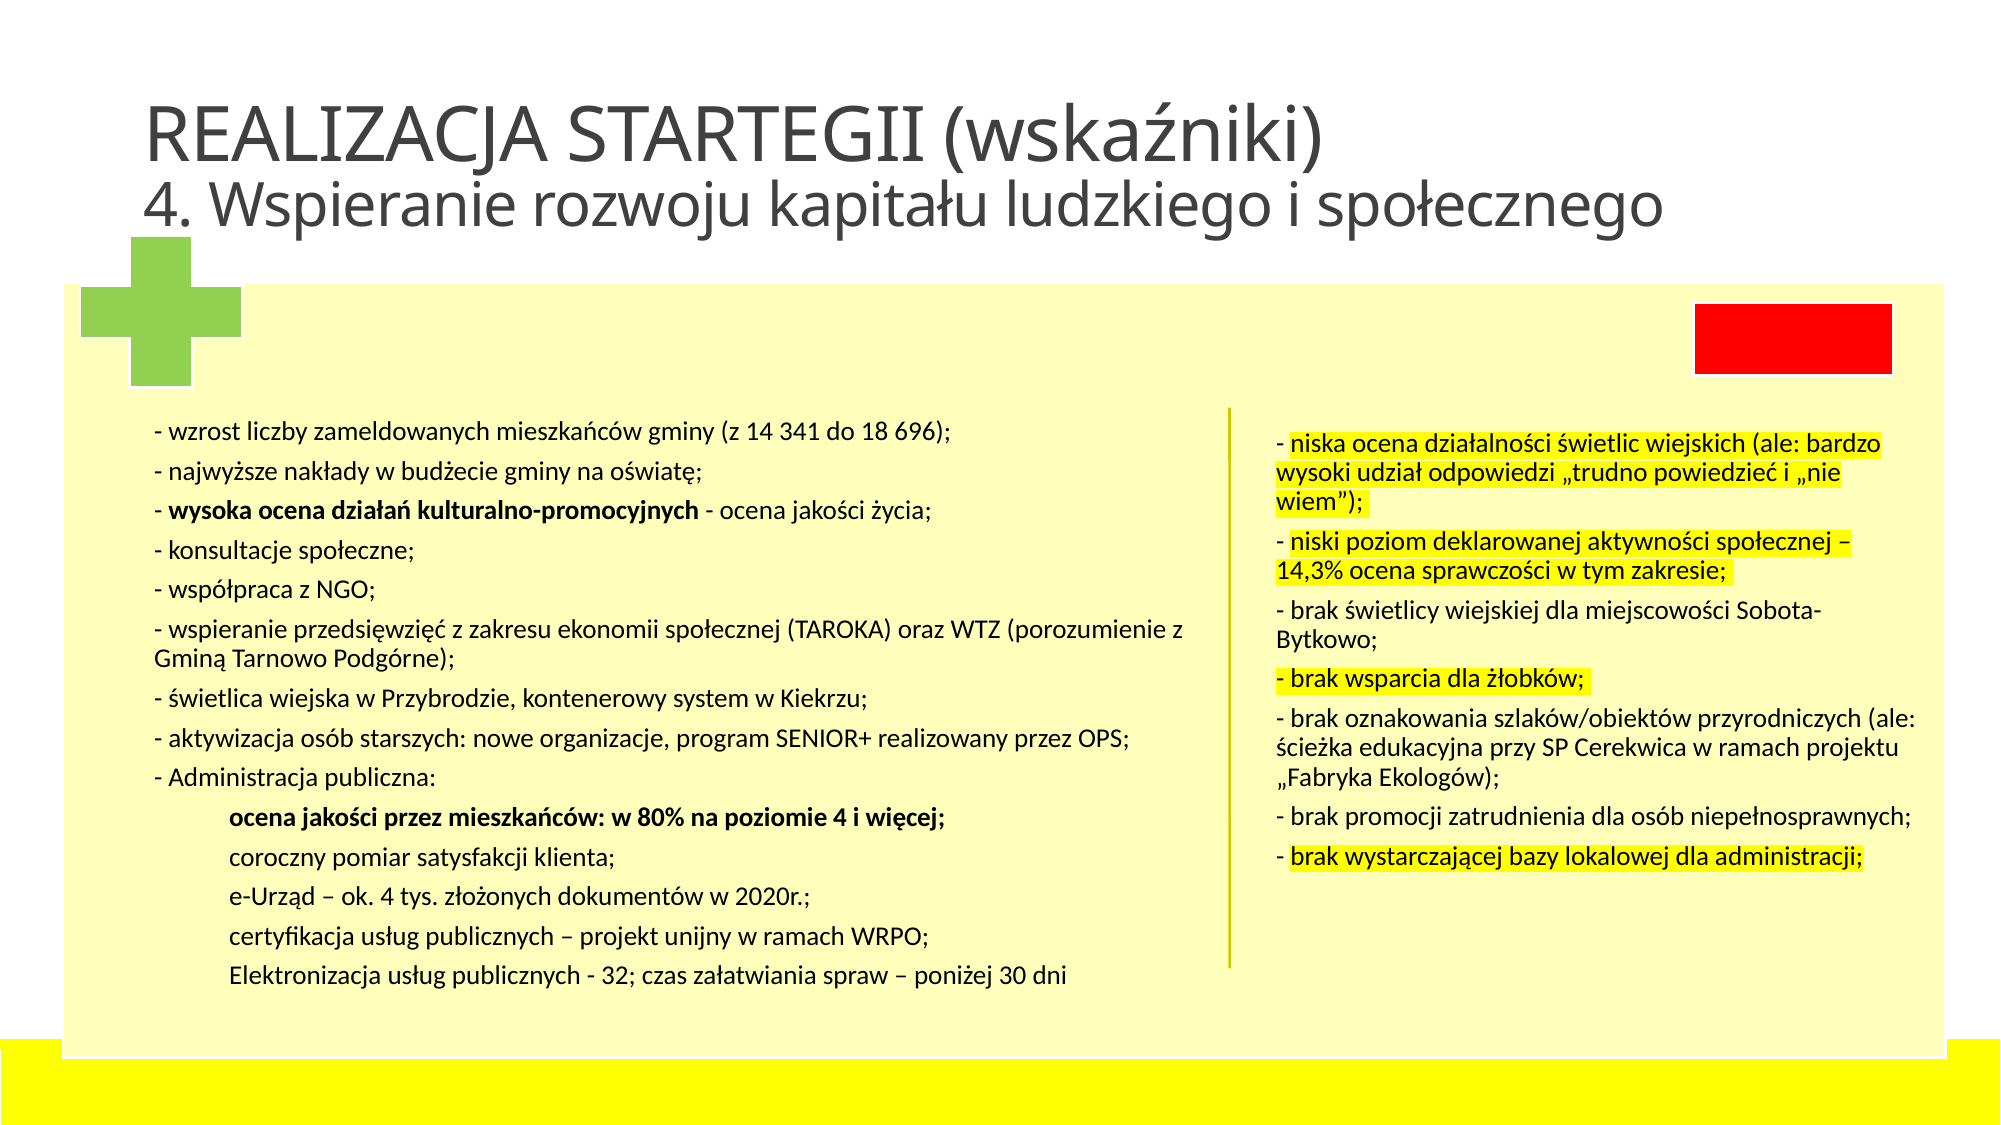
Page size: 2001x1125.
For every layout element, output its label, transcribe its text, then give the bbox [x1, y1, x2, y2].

text_box - wzrost liczby zameldowanych mieszkańców gminy (z 14 341 do 18 696); - najwyższe nakłady w budżecie gminy na oświatę; - wysoka ocena działań kulturalno-promocyjnych - ocena jakości życia; - konsultacje społeczne; - współpraca z NGO; - wspieranie przedsięwzięć z zakresu ekonomii społecznej (TAROKA) oraz WTZ (porozumienie z Gminą Tarnowo Podgórne); - świetlica wiejska w Przybrodzie, kontenerowy system w Kiekrzu; - aktywizacja osób starszych: nowe organizacje, program SENIOR+ realizowany przez OPS; - Administracja publiczna: ocena jakości przez mieszkańców: w 80% na poziomie 4 i więcej; coroczny pomiar satysfakcji klienta; e-Urząd – ok. 4 tys. złożonych dokumentów w 2020r.; certyfikacja usług publicznych – projekt unijny w ramach WRPO; Elektronizacja usług publicznych - 32; czas załatwiania spraw – poniżej 30 dni [150, 413, 1196, 1016]
text_box [63, 235, 1945, 1057]
text_box - niska ocena działalności świetlic wiejskich (ale: bardzo wysoki udział odpowiedzi „trudno powiedzieć i „nie wiem”); - niski poziom deklarowanej aktywności społecznej – 14,3% ocena sprawczości w tym zakresie; - brak świetlicy wiejskiej dla miejscowości Sobota-Bytkowo; - brak wsparcia dla żłobków; - brak oznakowania szlaków/obiektów przyrodniczych (ale: ścieżka edukacyjna przy SP Cerekwica w ramach projektu „Fabryka Ekologów); - brak promocji zatrudnienia dla osób niepełnosprawnych; - brak wystarczającej bazy lokalowej dla administracji; [1272, 424, 1926, 984]
title REALIZACJA STARTEGII (wskaźniki) 4. Wspieranie rozwoju kapitału ludzkiego i społecznego [128, 42, 1821, 247]
